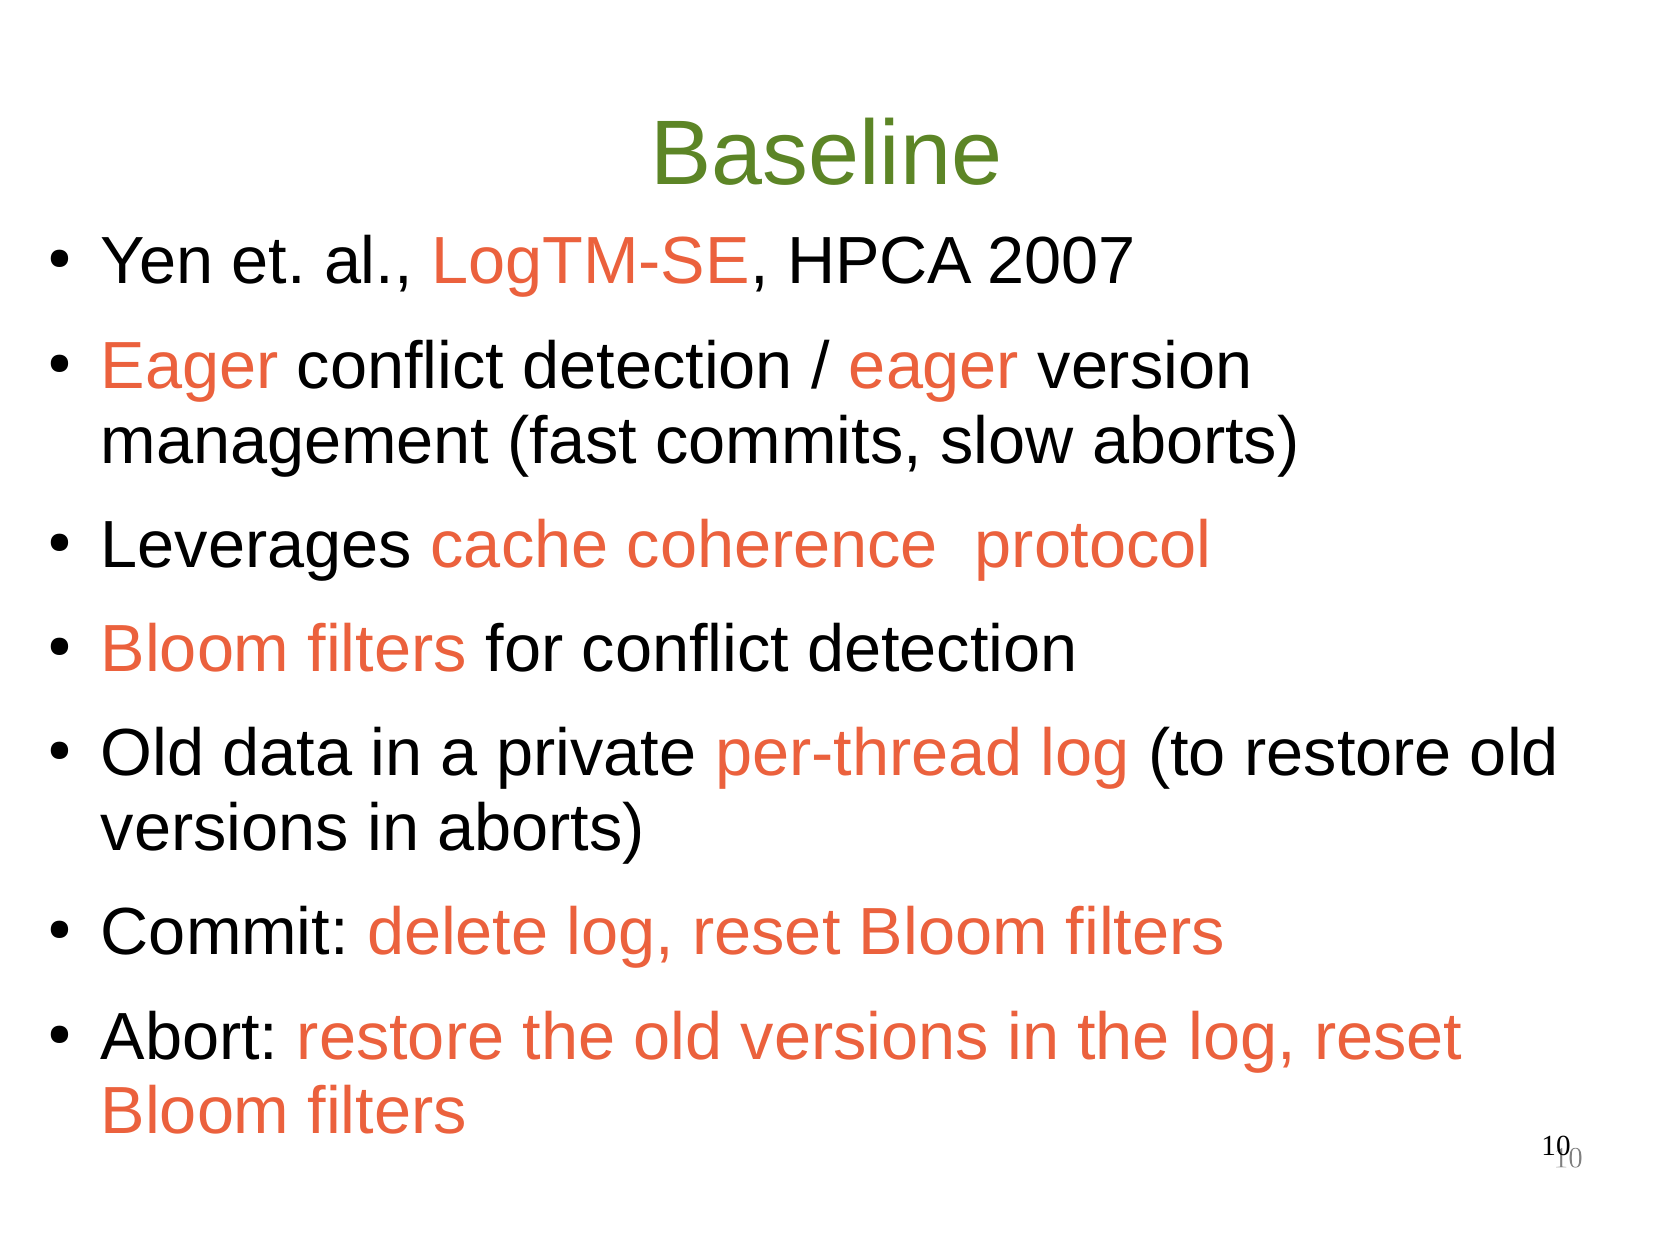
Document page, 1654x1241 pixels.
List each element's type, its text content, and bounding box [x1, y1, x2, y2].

title Baseline [82, 49, 1571, 223]
list Yen et. al., LogTM-SE, HPCA 2007 Eager conflict detection / eager version management (fast commits, slow aborts) Leverages cache coherence protocol Bloom filters for conflict detection Old data in a private per-thread log (to restore old versions in aborts) Commit: delete log, reset Bloom filters Abort: restore the old versions in the log, reset Bloom filters [30, 223, 1576, 1201]
